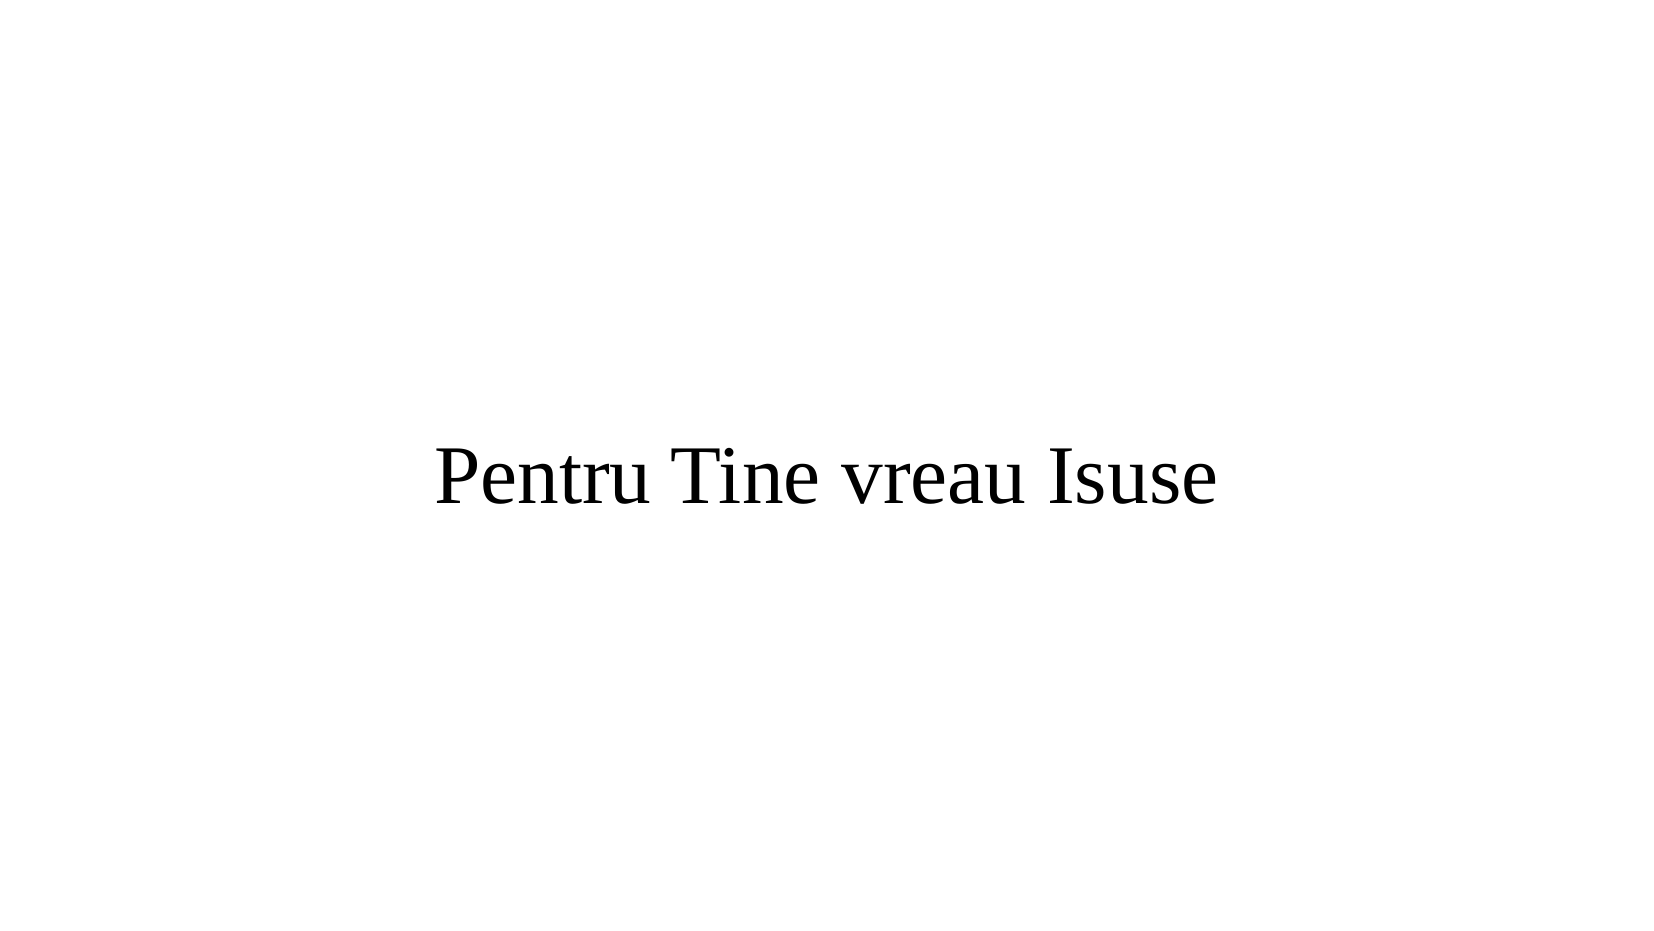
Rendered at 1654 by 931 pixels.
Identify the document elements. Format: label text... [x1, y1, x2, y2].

title Pentru Tine vreau Isuse [165, 420, 1489, 522]
